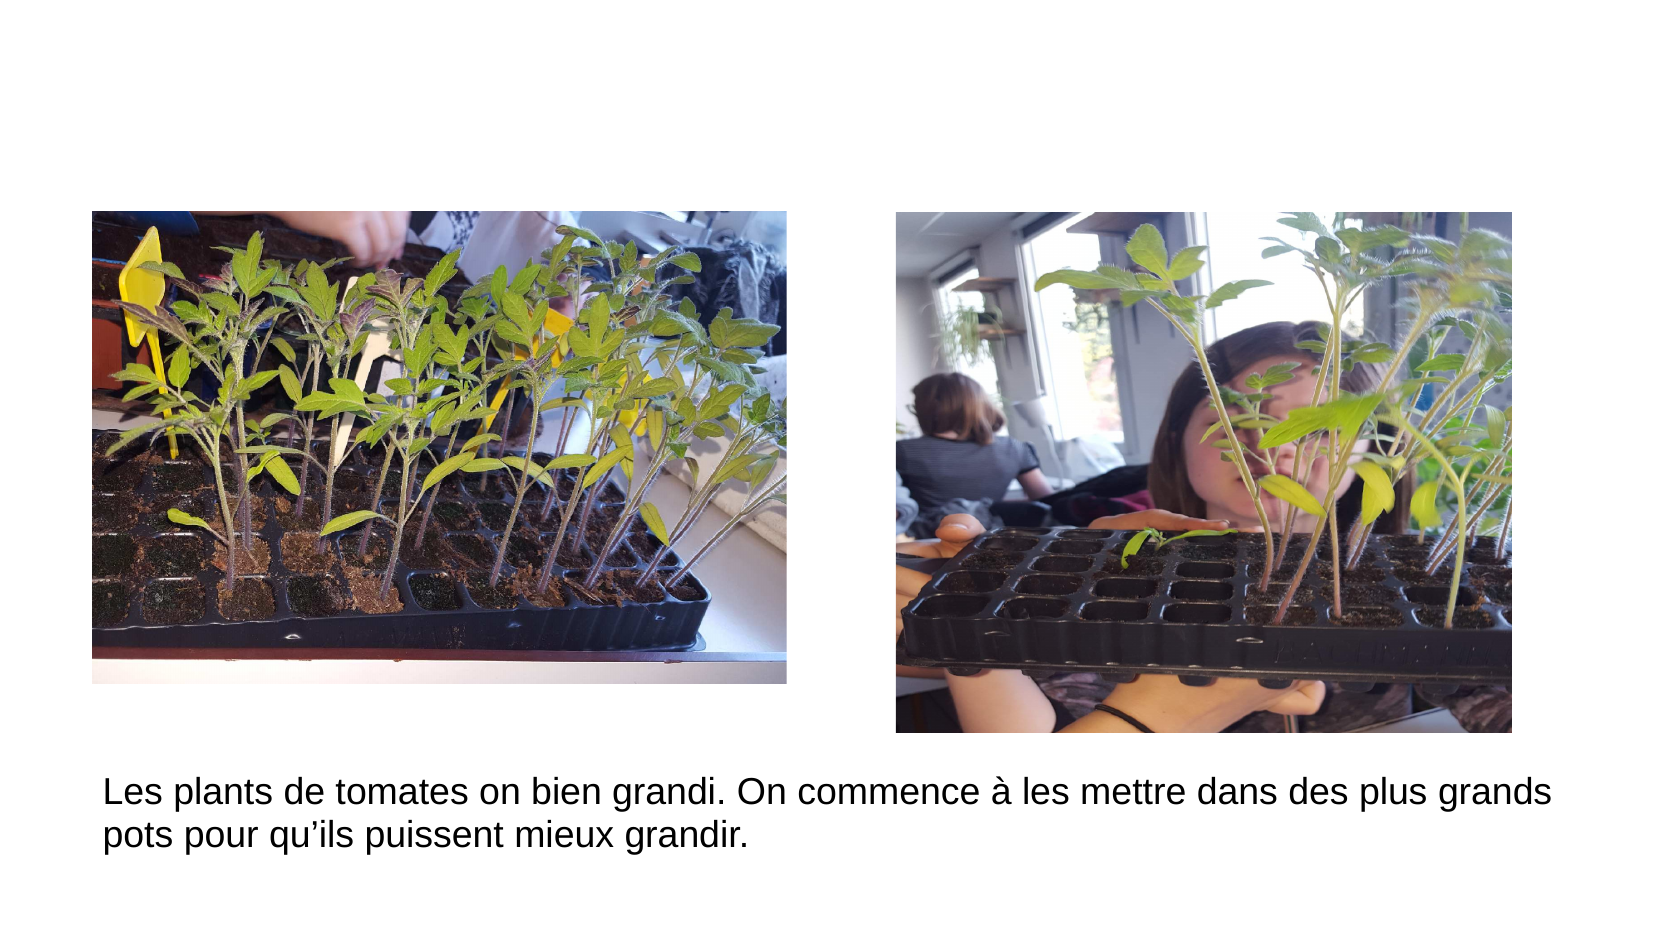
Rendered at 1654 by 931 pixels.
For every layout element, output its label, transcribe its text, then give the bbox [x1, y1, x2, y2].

text_box Les plants de tomates on bien grandi. On commence à les mettre dans des plus grands pots pour qu’ils puissent mieux grandir. [87, 763, 1654, 866]
picture [895, 212, 1512, 733]
picture [92, 211, 787, 684]
